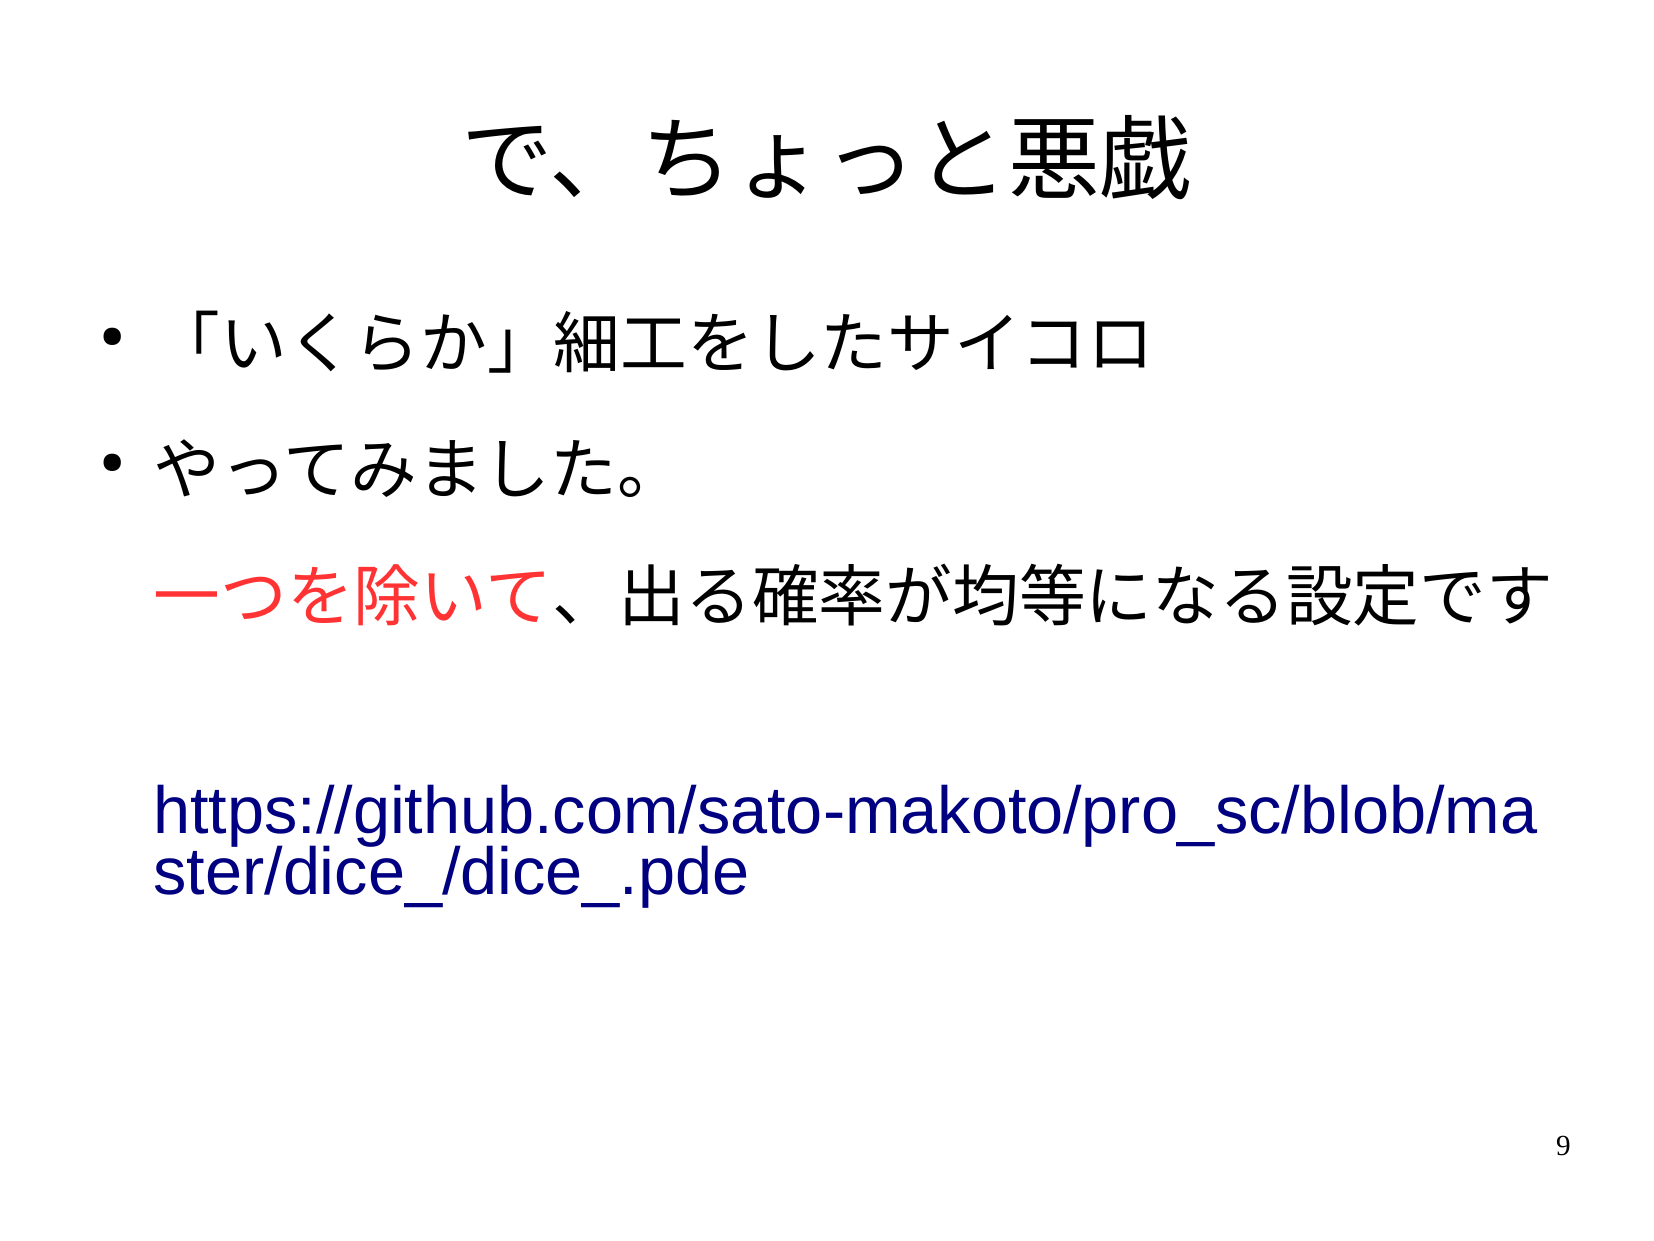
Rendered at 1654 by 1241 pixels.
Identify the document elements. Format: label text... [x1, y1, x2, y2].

title で、ちょっと悪戯 [82, 49, 1571, 257]
list 「いくらか」細工をしたサイコロ やってみました。 一つを除いて、出る確率が均等になる設定です https://github.com/sato-makoto/pro_sc/blob/master/dice_/dice_.pde [82, 290, 1571, 1010]
